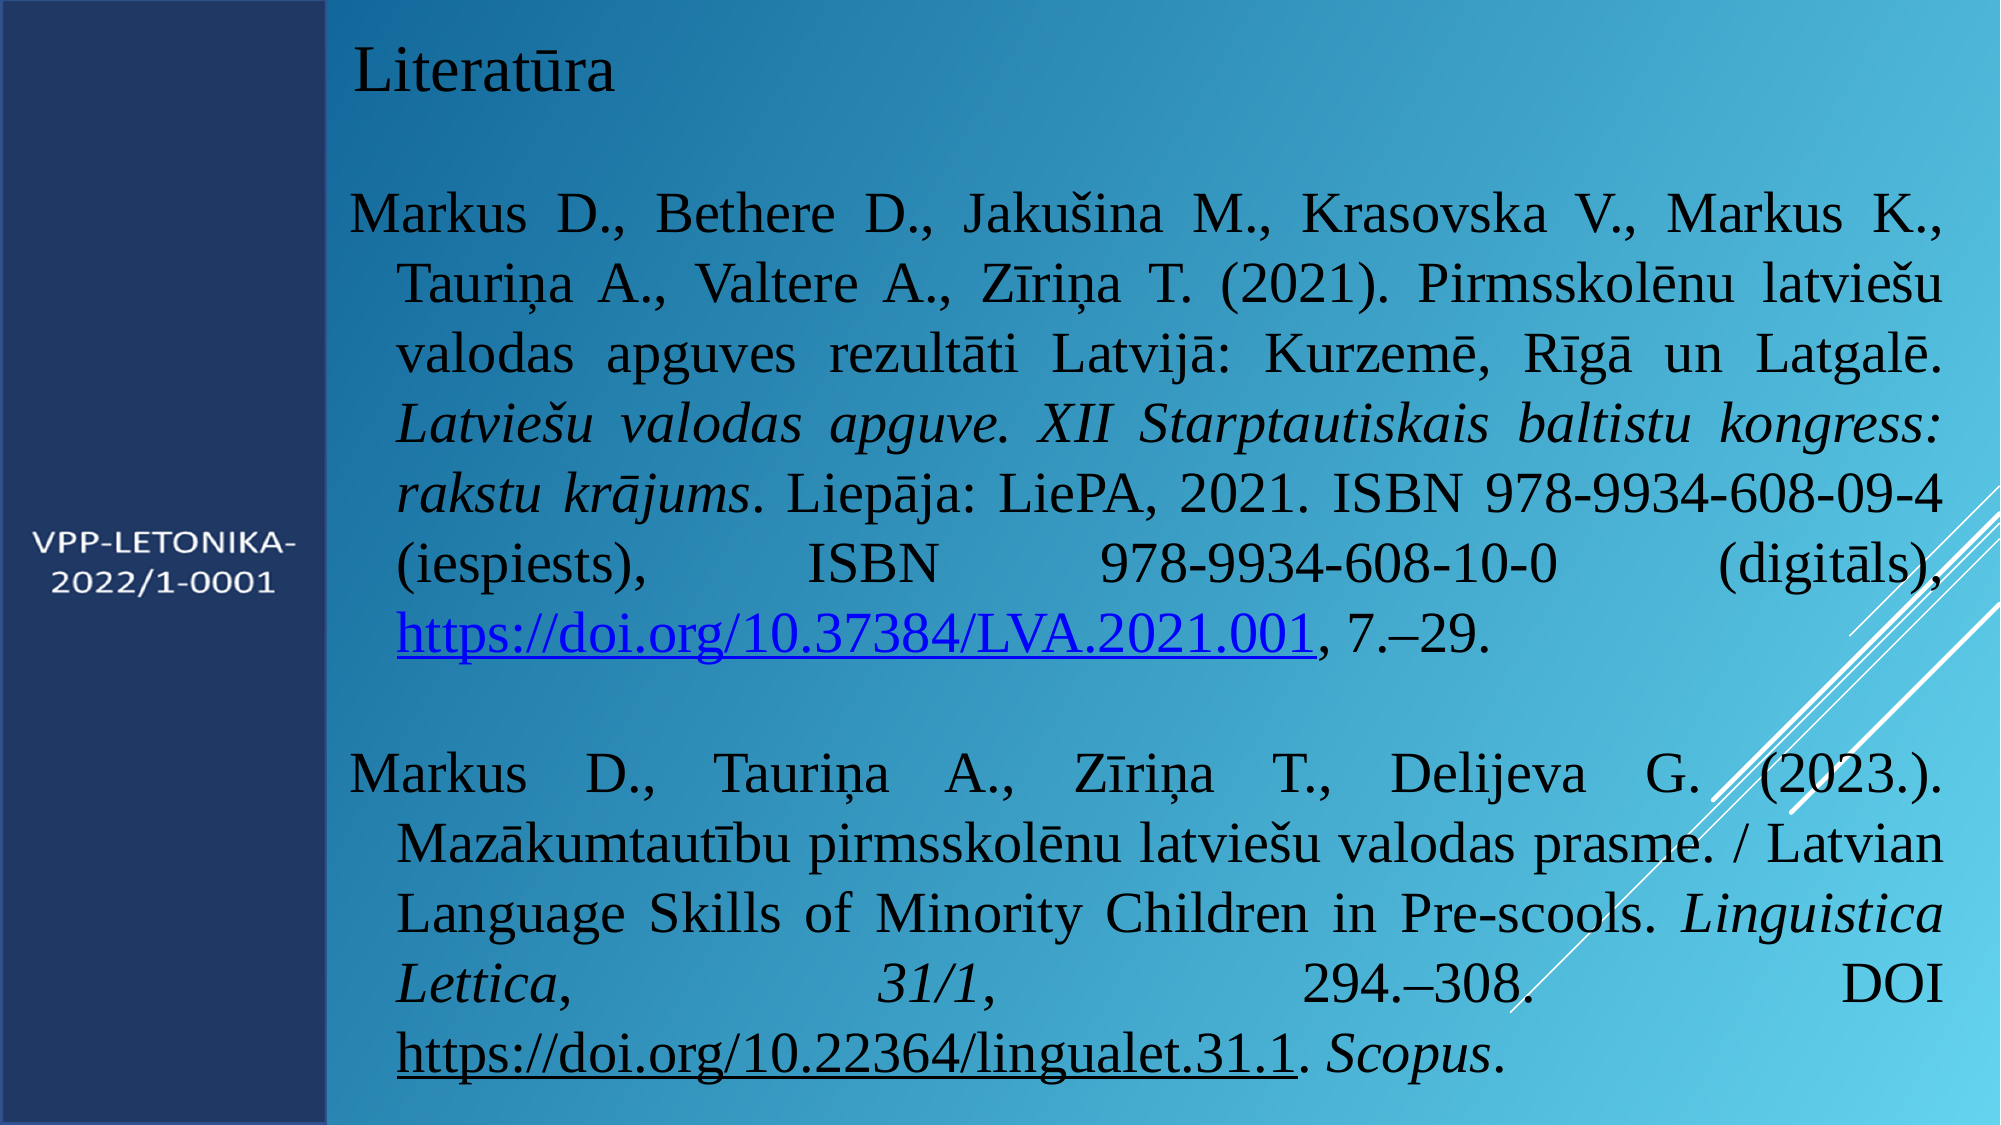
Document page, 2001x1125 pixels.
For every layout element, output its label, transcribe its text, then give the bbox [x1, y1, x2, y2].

picture [0, 0, 327, 1125]
text_box Literatūra Markus D., Bethere D., Jakušina M., Krasovska V., Markus K., Tauriņa A., Valtere A., Zīriņa T. (2021). Pirmsskolēnu latviešu valodas apguves rezultāti Latvijā: Kurzemē, Rīgā un Latgalē. Latviešu valodas apguve. XII Starptautiskais baltistu kongress: rakstu krājums. Liepāja: LiePA, 2021. ISBN 978-9934-608-09-4 (iespiests), ISBN 978-9934-608-10-0 (digitāls), https://doi.org/10.37384/LVA.2021.001, 7.–29. Markus D., Tauriņa A., Zīriņa T., Delijeva G. (2023.). Mazākumtautību pirmsskolēnu latviešu valodas prasme. / Latvian Language Skills of Minority Children in Pre-scools. Linguistica Lettica, 31/1, 294.–308. DOI https://doi.org/10.22364/lingualet.31.1. Scopus. [327, 17, 1985, 1125]
